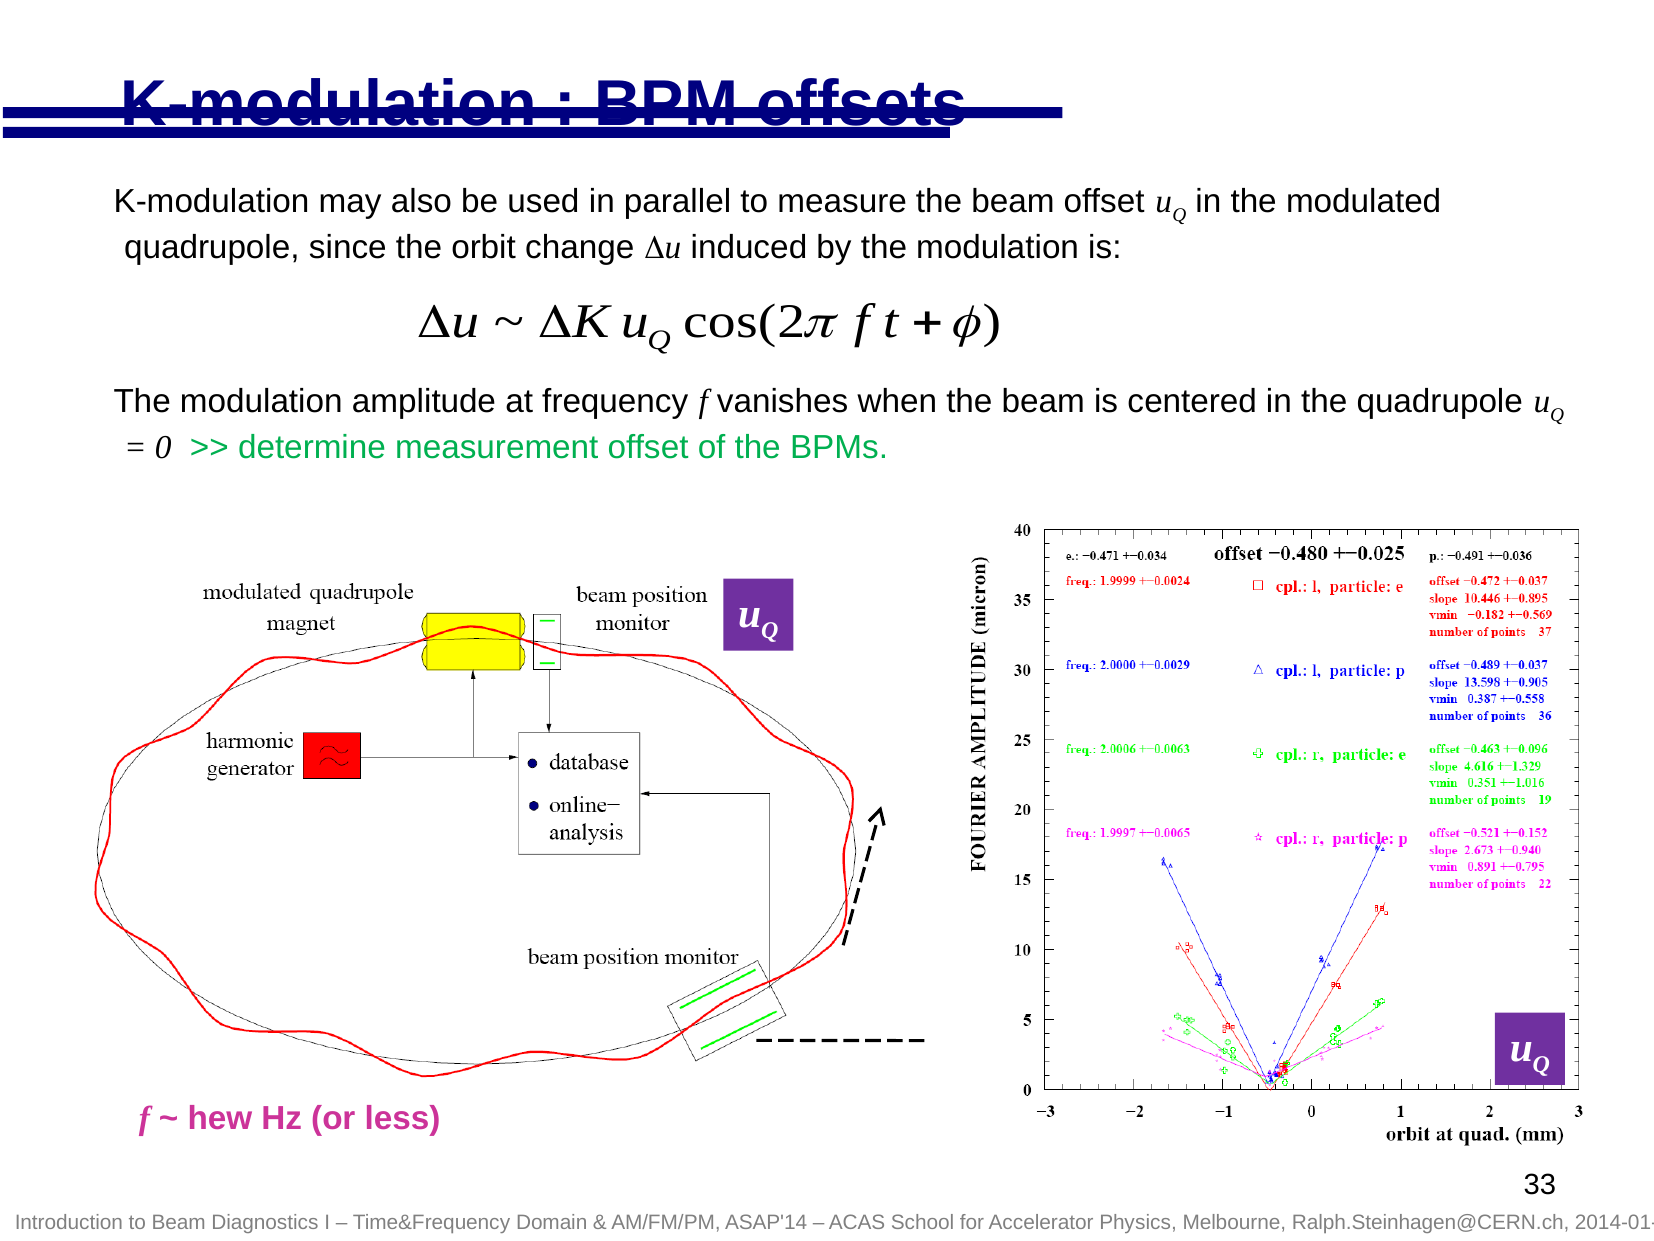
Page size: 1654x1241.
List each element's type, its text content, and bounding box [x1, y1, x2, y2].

picture [957, 523, 1592, 1154]
picture [55, 564, 890, 1101]
text_box uQ [1494, 1012, 1565, 1085]
text_box The modulation amplitude at frequency f vanishes when the beam is centered in the quadrupole uQ = 0 >> determine measurement offset of the BPMs. [89, 371, 1606, 490]
text_box f ~ hew Hz (or less) [124, 1088, 456, 1144]
text_box K-modulation may also be used in parallel to measure the beam offset uQ in the modulated quadrupole, since the orbit change u induced by the modulation is: [89, 172, 1606, 290]
text_box uQ [723, 578, 794, 651]
chart [408, 290, 1013, 366]
title K-modulation : BPM offsets [82, 34, 1558, 164]
text_box <number> [1185, 1157, 1571, 1216]
